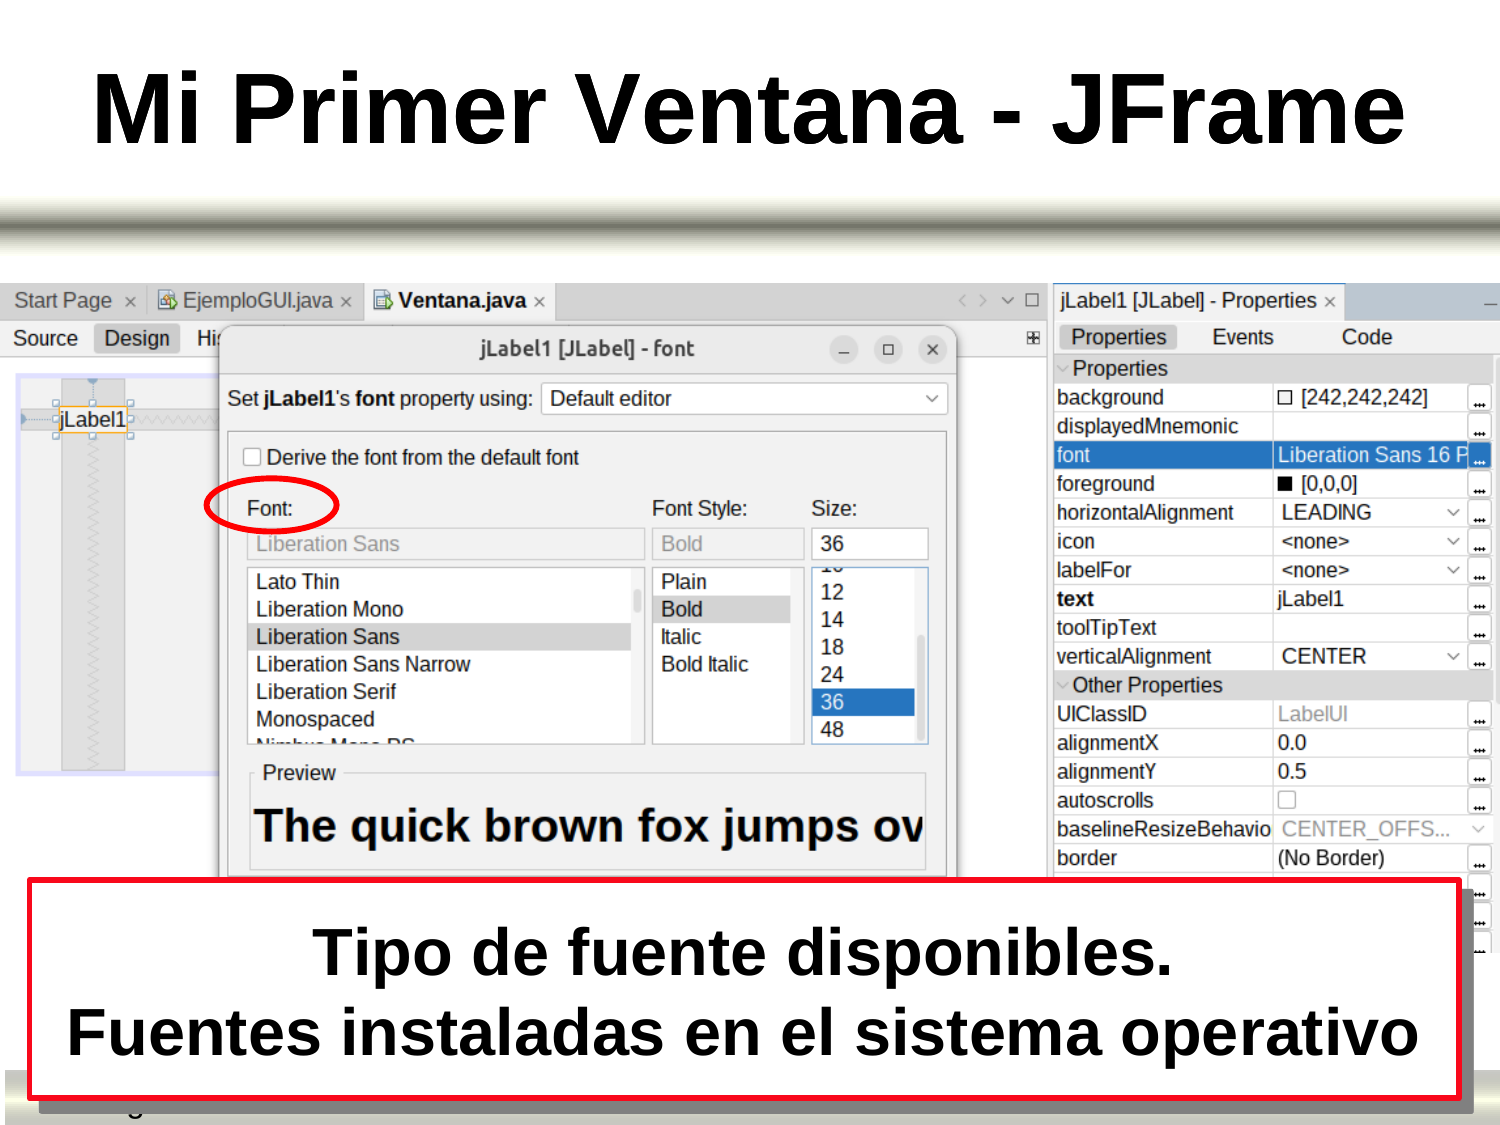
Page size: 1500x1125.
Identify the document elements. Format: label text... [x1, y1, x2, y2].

text_box Tipo de fuente disponibles. Fuentes instaladas en el sistema operativo [29, 879, 1459, 1099]
title Mi Primer Ventana - JFrame [0, 9, 1500, 198]
picture [0, 283, 1500, 953]
